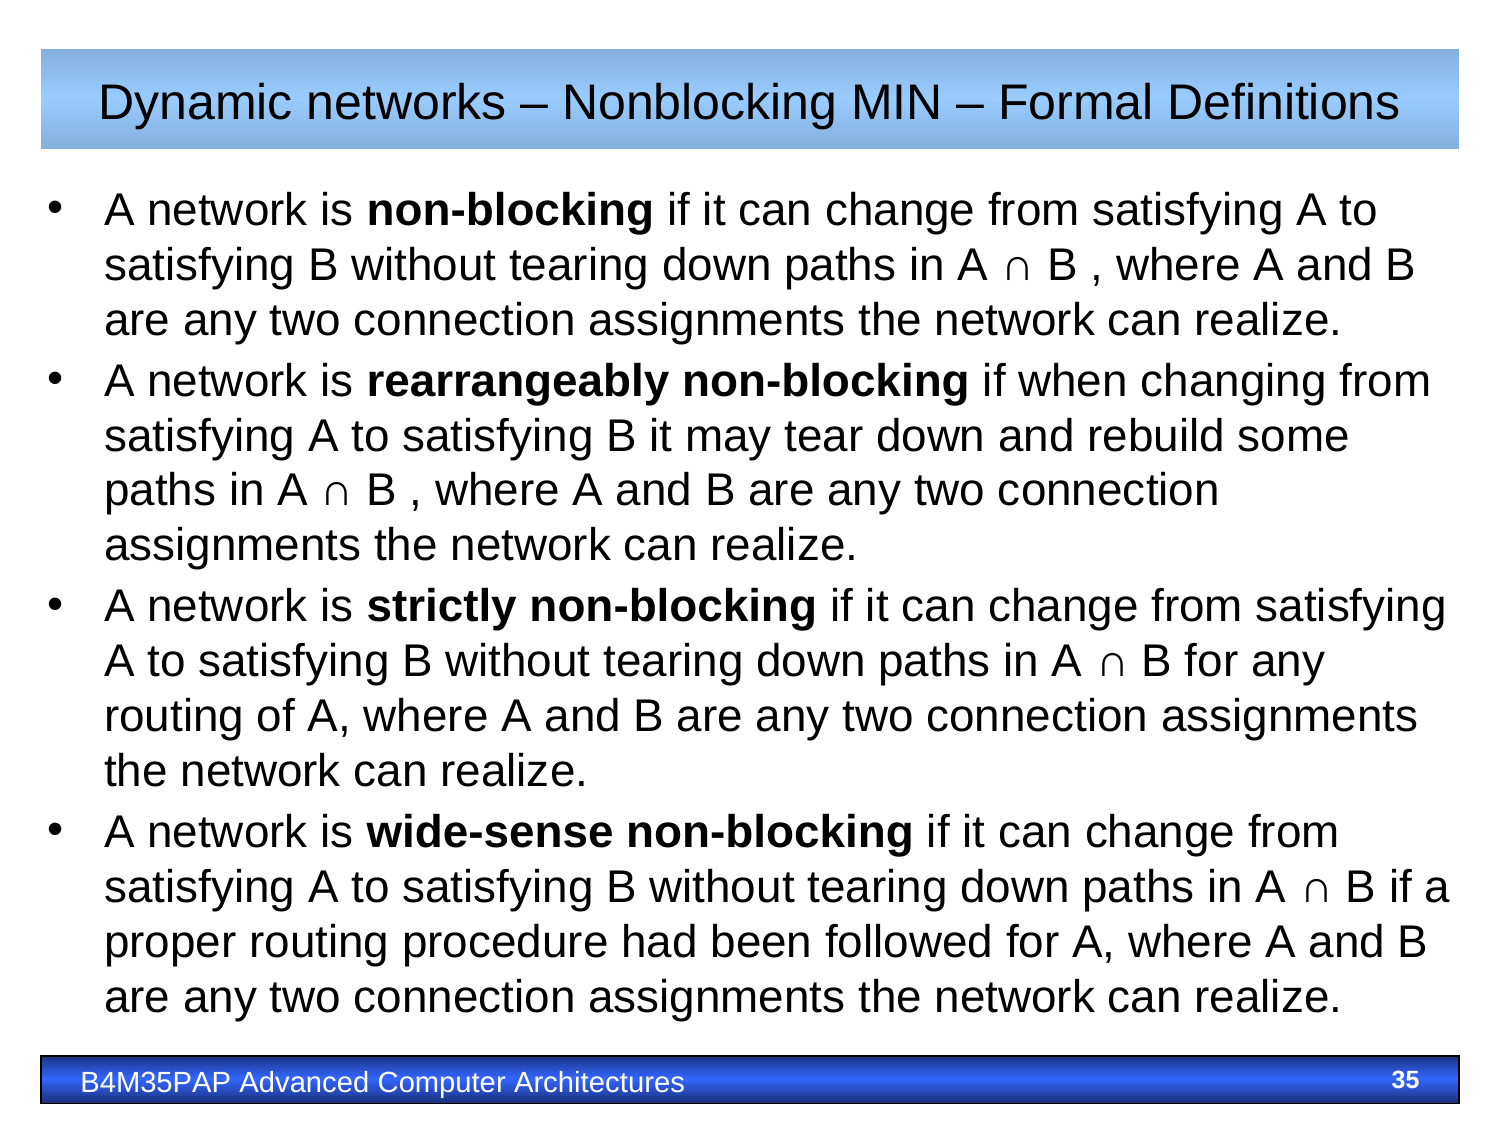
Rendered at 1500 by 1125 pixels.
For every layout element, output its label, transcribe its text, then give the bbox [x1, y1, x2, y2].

list A network is non-blocking if it can change from satisfying A to satisfying B without tearing down paths in A ∩ B , where A and B are any two connection assignments the network can realize. A network is rearrangeably non-blocking if when changing from satisfying A to satisfying B it may tear down and rebuild some paths in A ∩ B , where A and B are any two connection assignments the network can realize. A network is strictly non-blocking if it can change from satisfying A to satisfying B without tearing down paths in A ∩ B for any routing of A, where A and B are any two connection assignments the network can realize. A network is wide-sense non-blocking if it can change from satisfying A to satisfying B without tearing down paths in A ∩ B if a proper routing procedure had been followed for A, where A and B are any two connection assignments the network can realize. [33, 171, 1477, 1031]
title Dynamic networks – Nonblocking MIN – Formal Definitions [41, 49, 1459, 149]
